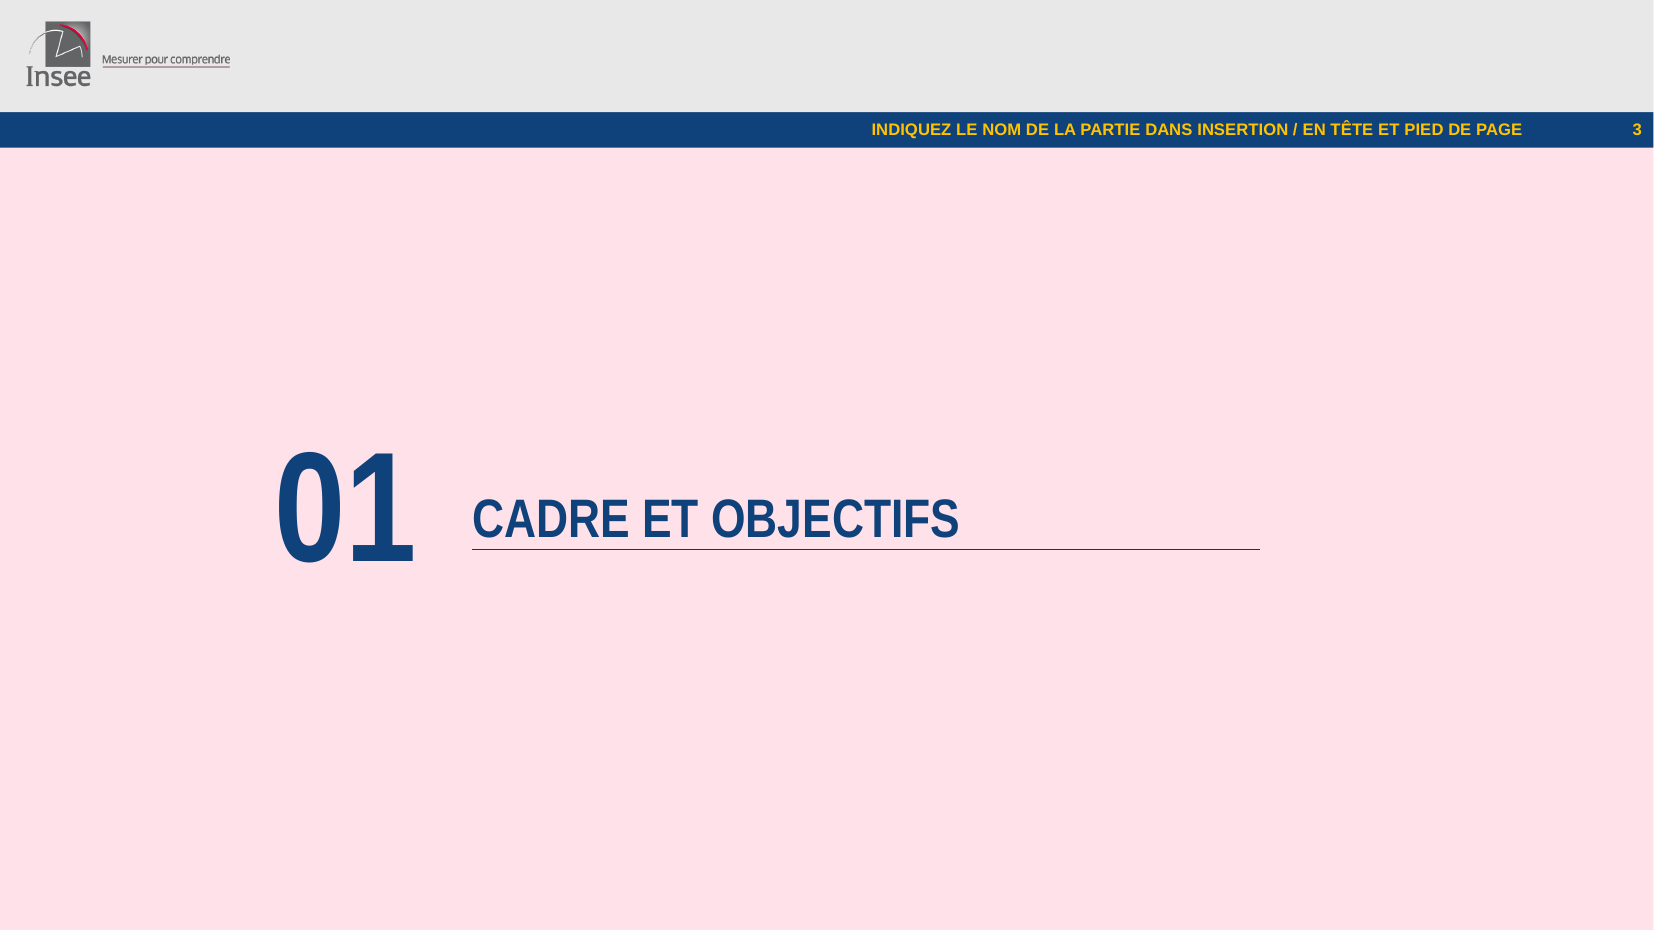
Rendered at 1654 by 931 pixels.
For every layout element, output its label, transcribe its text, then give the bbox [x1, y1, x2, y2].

text_box 01 [230, 389, 461, 621]
title Cadre et Objectifs [472, 401, 1359, 550]
picture [23, 0, 230, 89]
